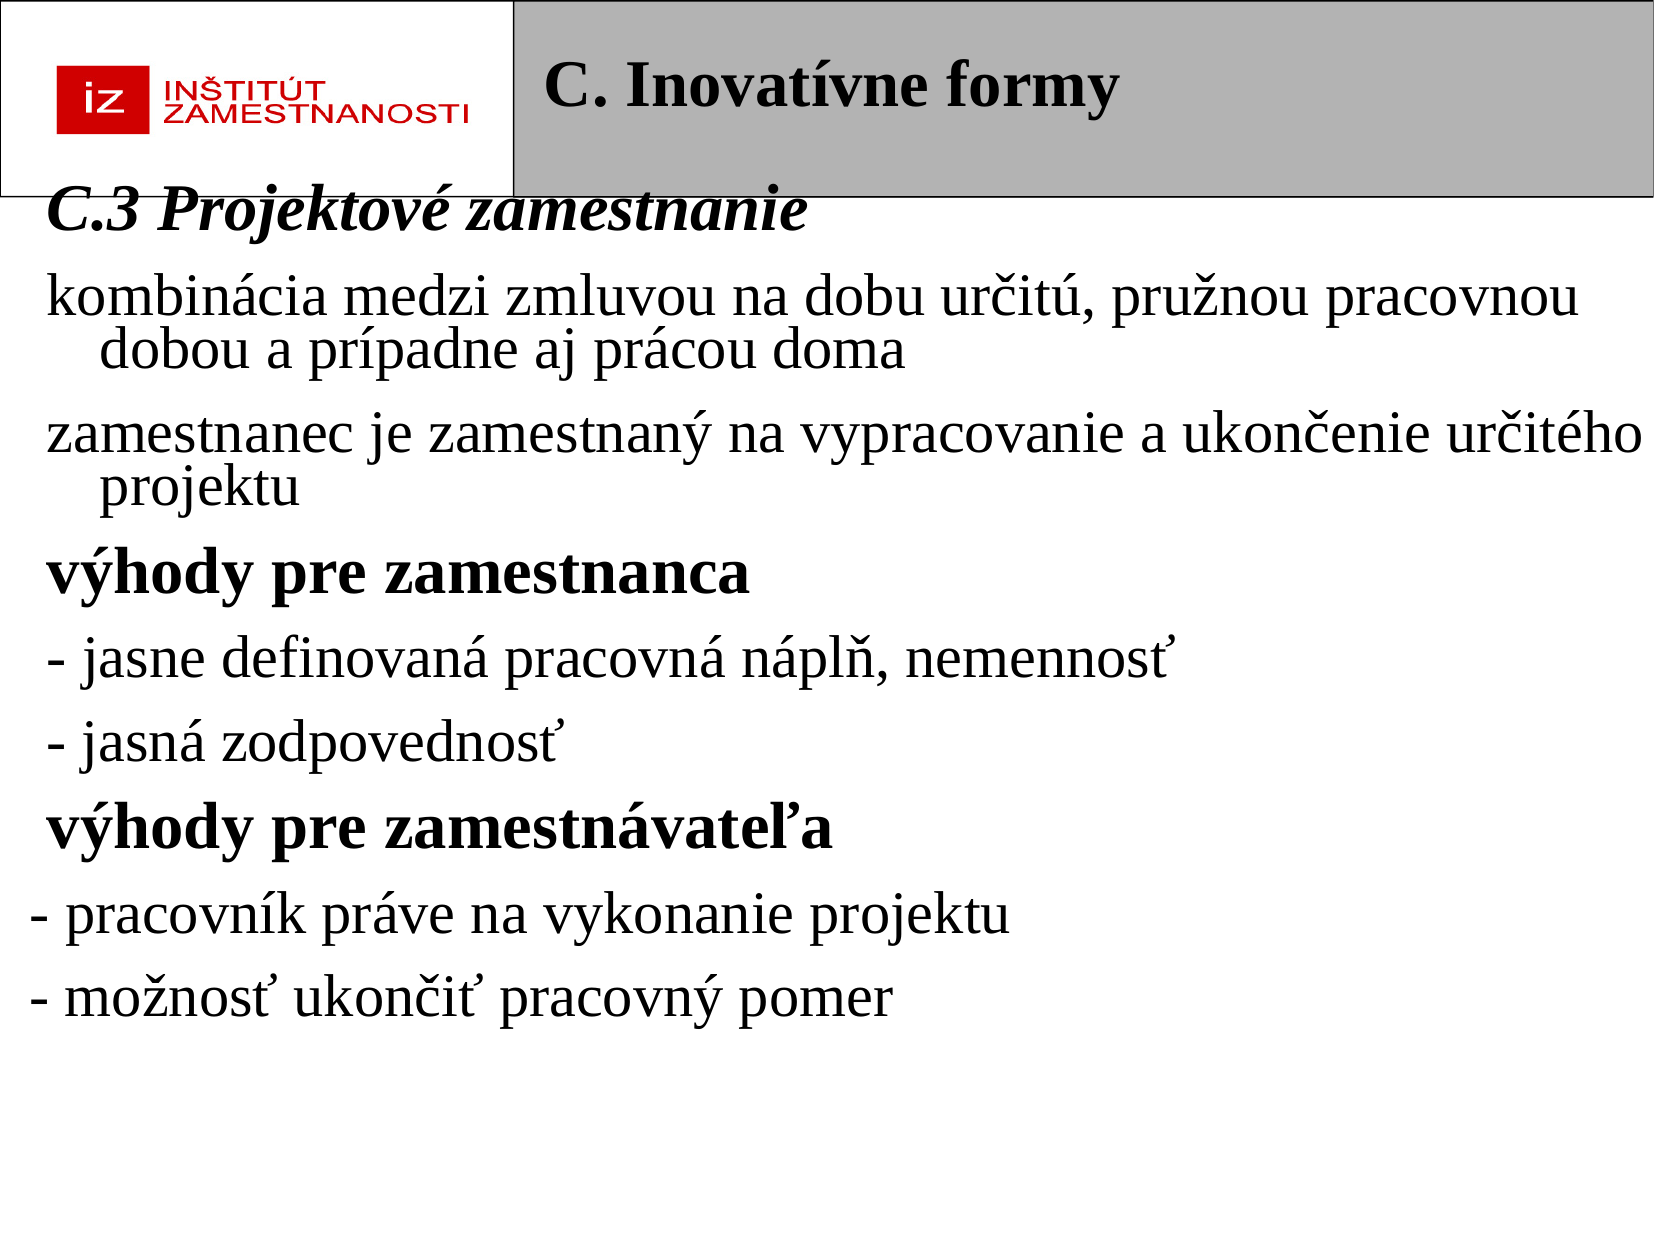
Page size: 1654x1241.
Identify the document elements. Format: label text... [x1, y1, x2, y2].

picture [5, 6, 513, 190]
text_box C. Inovatívne formy [526, 59, 1152, 134]
list C.3 Projektové zamestnanie kombinácia medzi zmluvou na dobu určitú, pružnou pracovnou dobou a prípadne aj prácou doma zamestnanec je zamestnaný na vypracovanie a ukončenie určitého projektu výhody pre zamestnanca - jasne definovaná pracovná náplň, nemennosť - jasná zodpovednosť výhody pre zamestnávateľa - pracovník práve na vykonanie projektu - možnosť ukončiť pracovný pomer [29, 183, 1654, 1043]
text_box [0, 0, 1654, 197]
